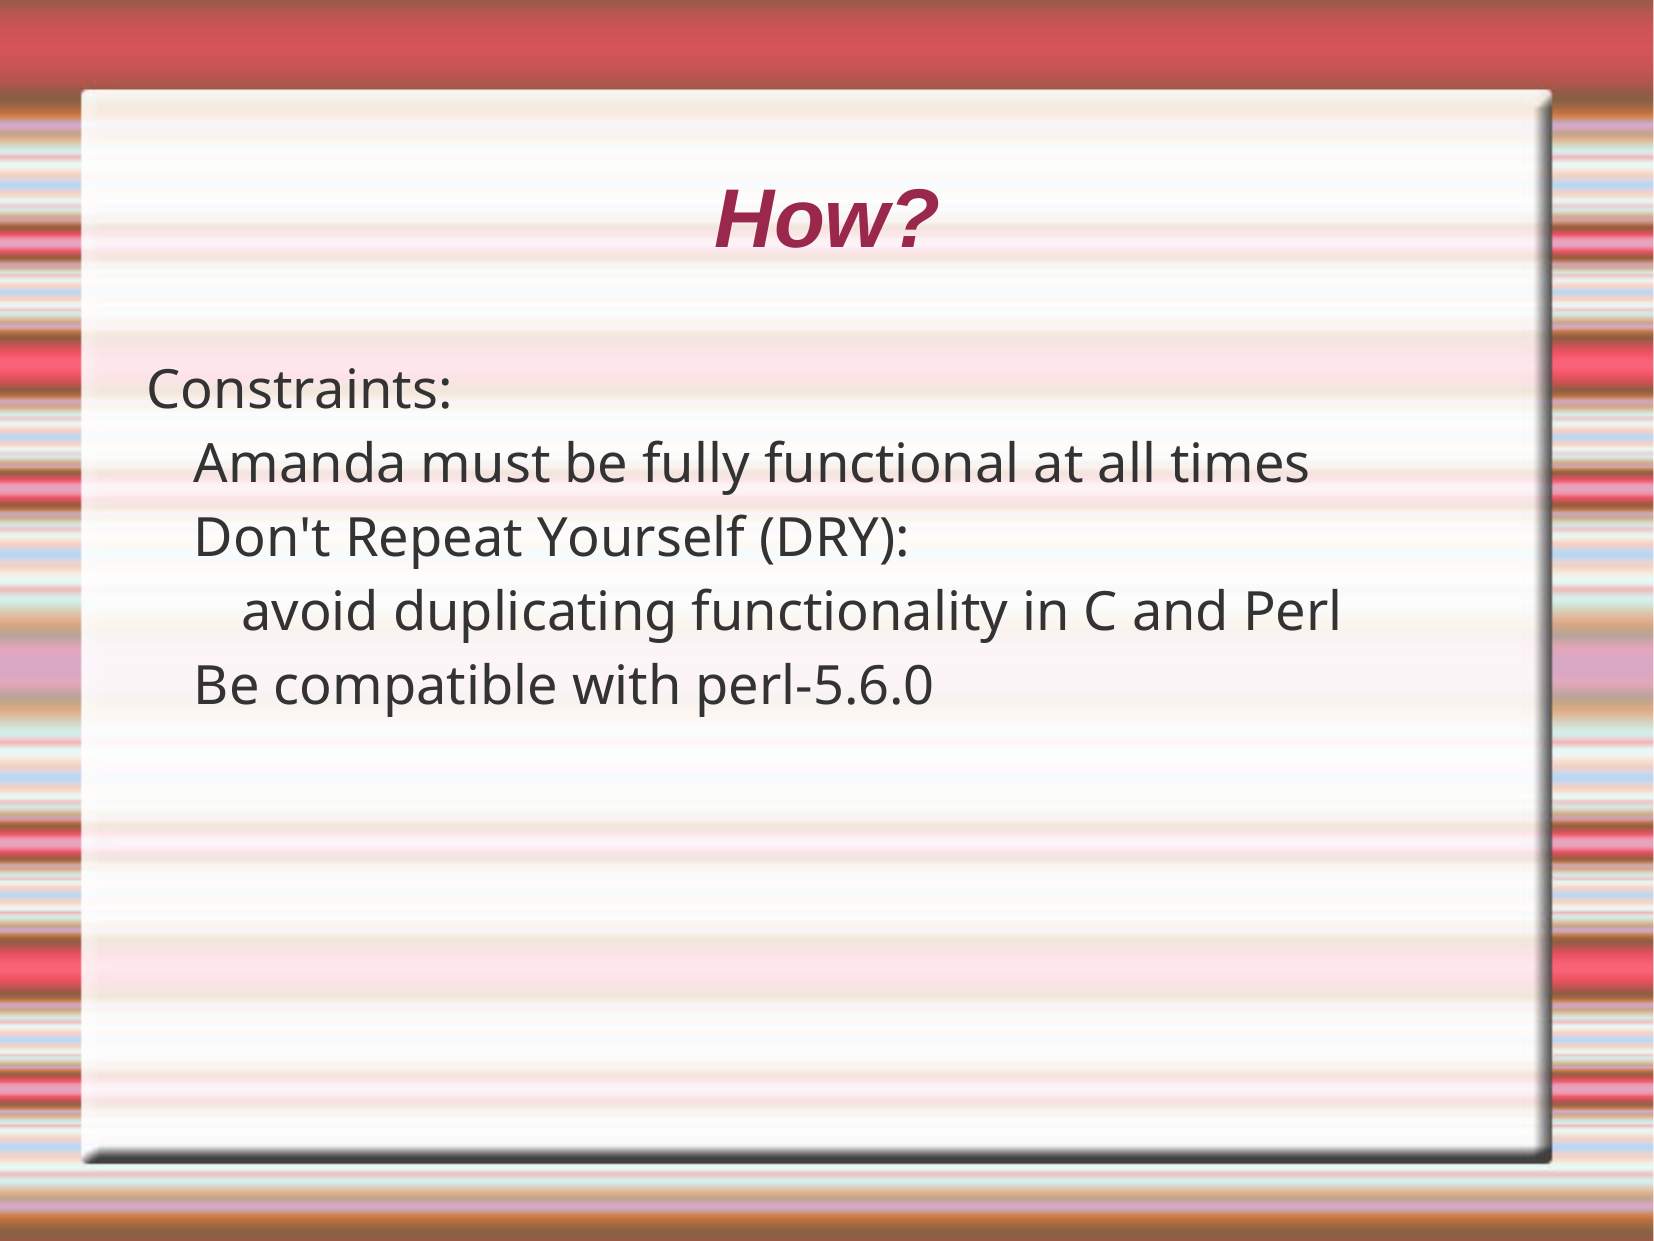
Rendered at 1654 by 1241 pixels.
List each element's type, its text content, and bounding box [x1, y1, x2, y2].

list Constraints: Amanda must be fully functional at all times Don't Repeat Yourself (DRY): avoid duplicating functionality in C and Perl Be compatible with perl-5.6.0 [134, 350, 1516, 1133]
title How? [121, 114, 1534, 322]
picture [0, 0, 1654, 1241]
